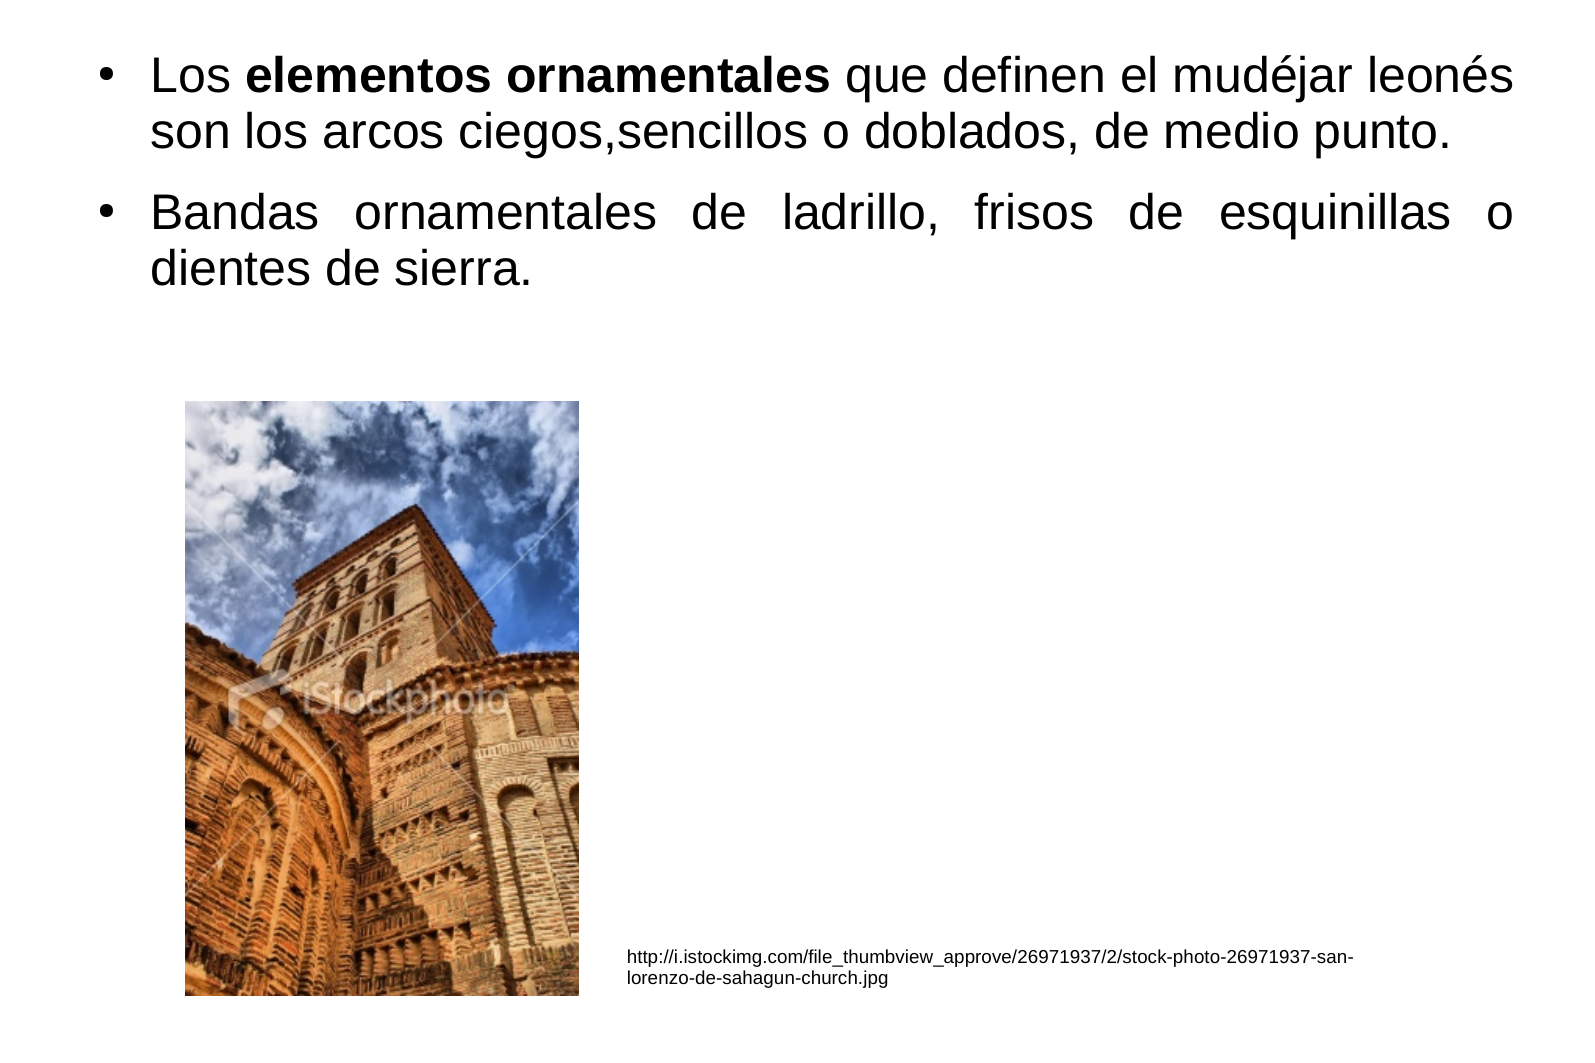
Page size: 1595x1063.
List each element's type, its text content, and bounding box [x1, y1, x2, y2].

list Los elementos ornamentales que definen el mudéjar leonés son los arcos ciegos,sencillos o doblados, de medio punto. Bandas ornamentales de ladrillo, frisos de esquinillas o dientes de sierra. [79, 47, 1515, 749]
text_box http://i.istockimg.com/file_thumbview_approve/26971937/2/stock-photo-26971937-san-lorenzo-de-sahagun-church.jpg [612, 939, 1418, 1063]
picture [185, 401, 579, 996]
